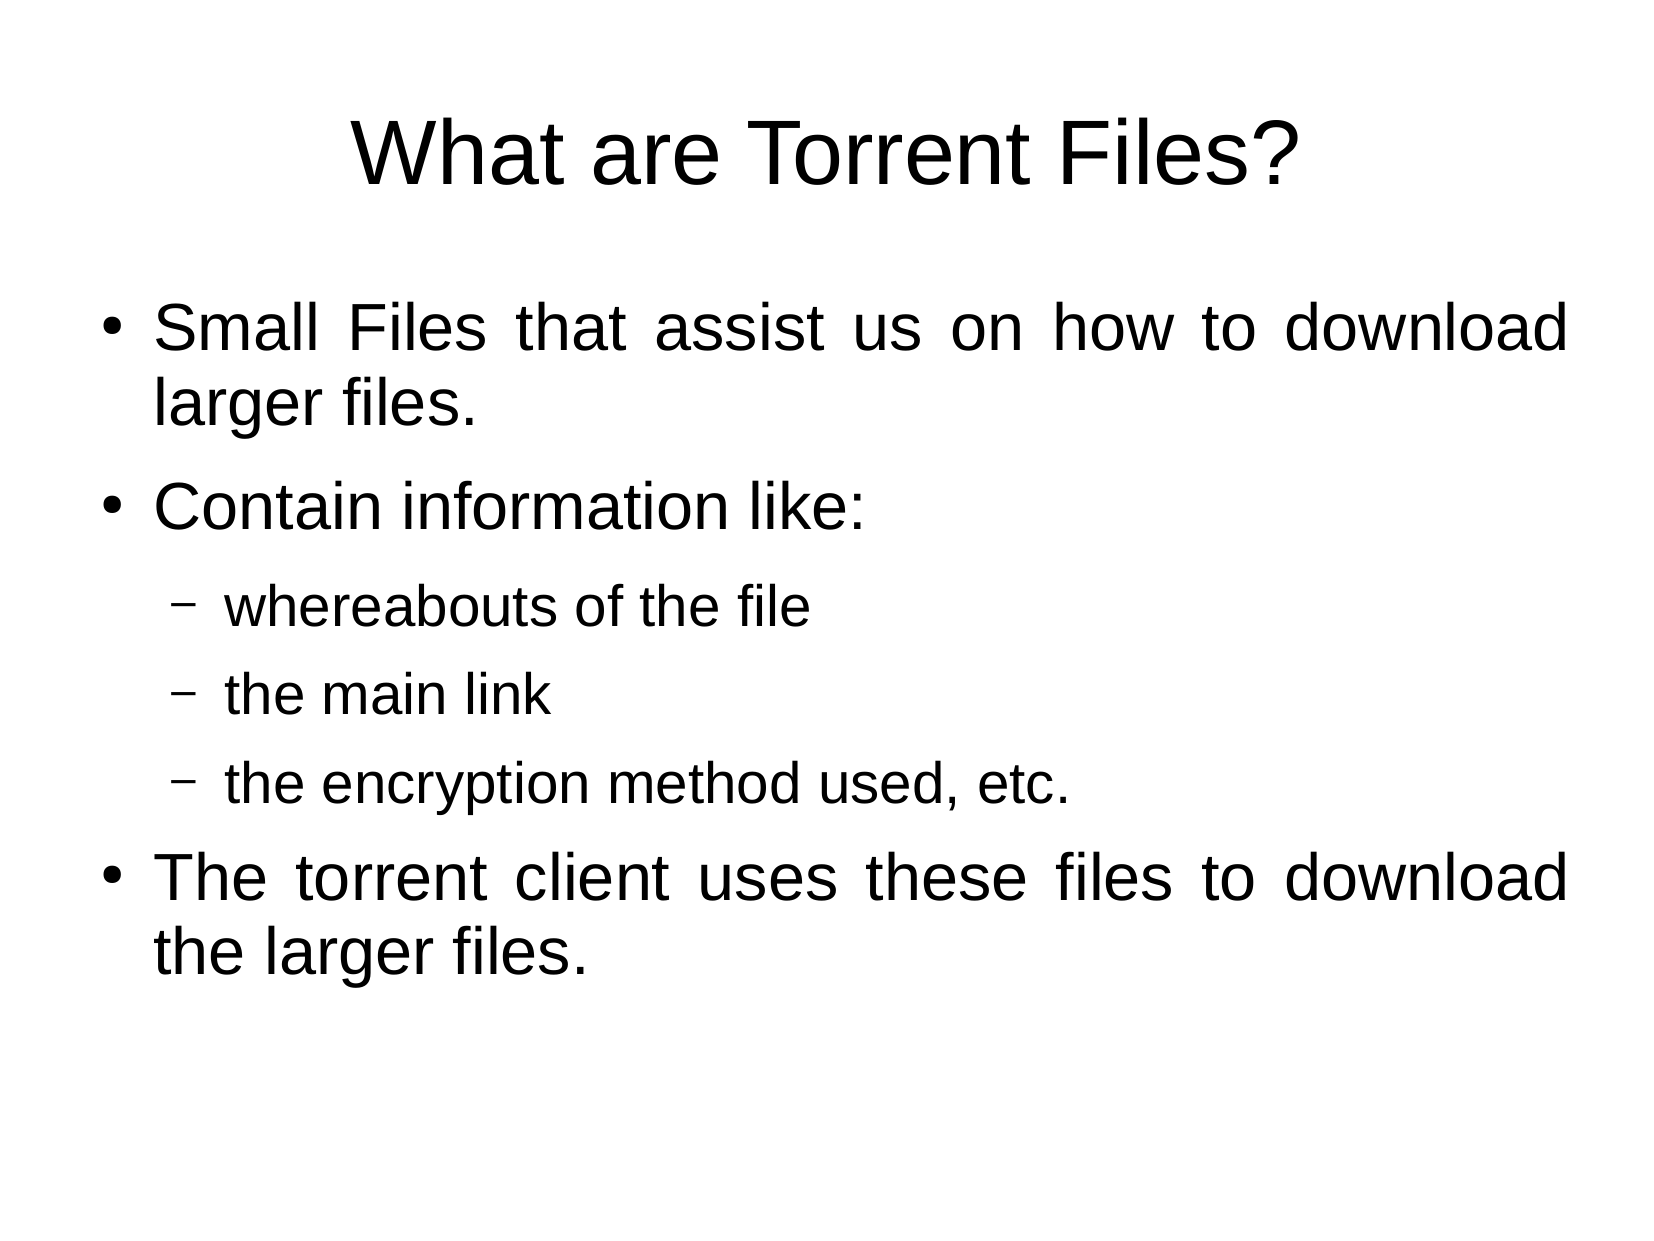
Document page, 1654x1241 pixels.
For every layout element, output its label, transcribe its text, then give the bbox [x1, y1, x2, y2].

title What are Torrent Files? [82, 49, 1571, 257]
list Small Files that assist us on how to download larger files. Contain information like: whereabouts of the file the main link the encryption method used, etc. The torrent client uses these files to download the larger files. [82, 290, 1571, 1010]
